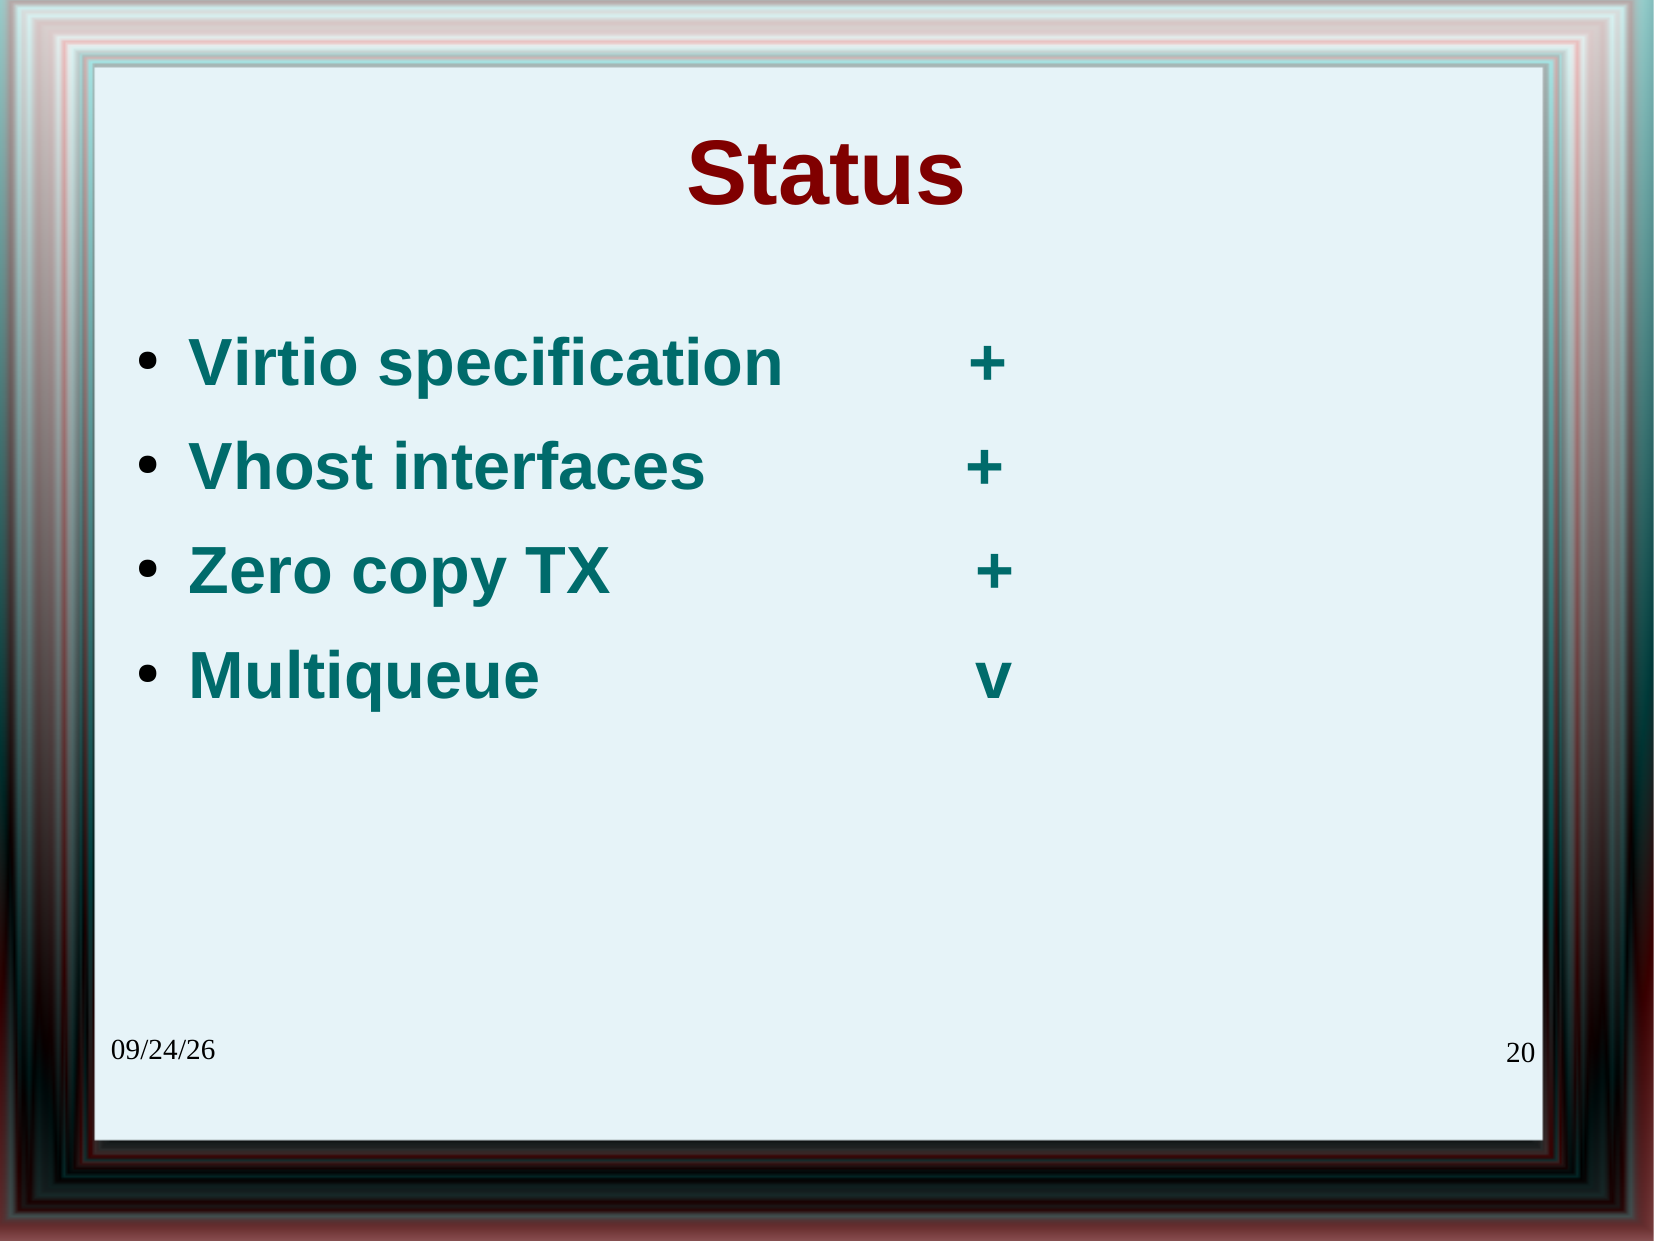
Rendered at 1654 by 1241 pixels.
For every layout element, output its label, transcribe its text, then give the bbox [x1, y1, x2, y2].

list Virtio specification + Vhost interfaces + Zero copy TX + Multiqueue v [118, 324, 1506, 946]
picture [0, 0, 1654, 1241]
title Status [118, 95, 1536, 250]
